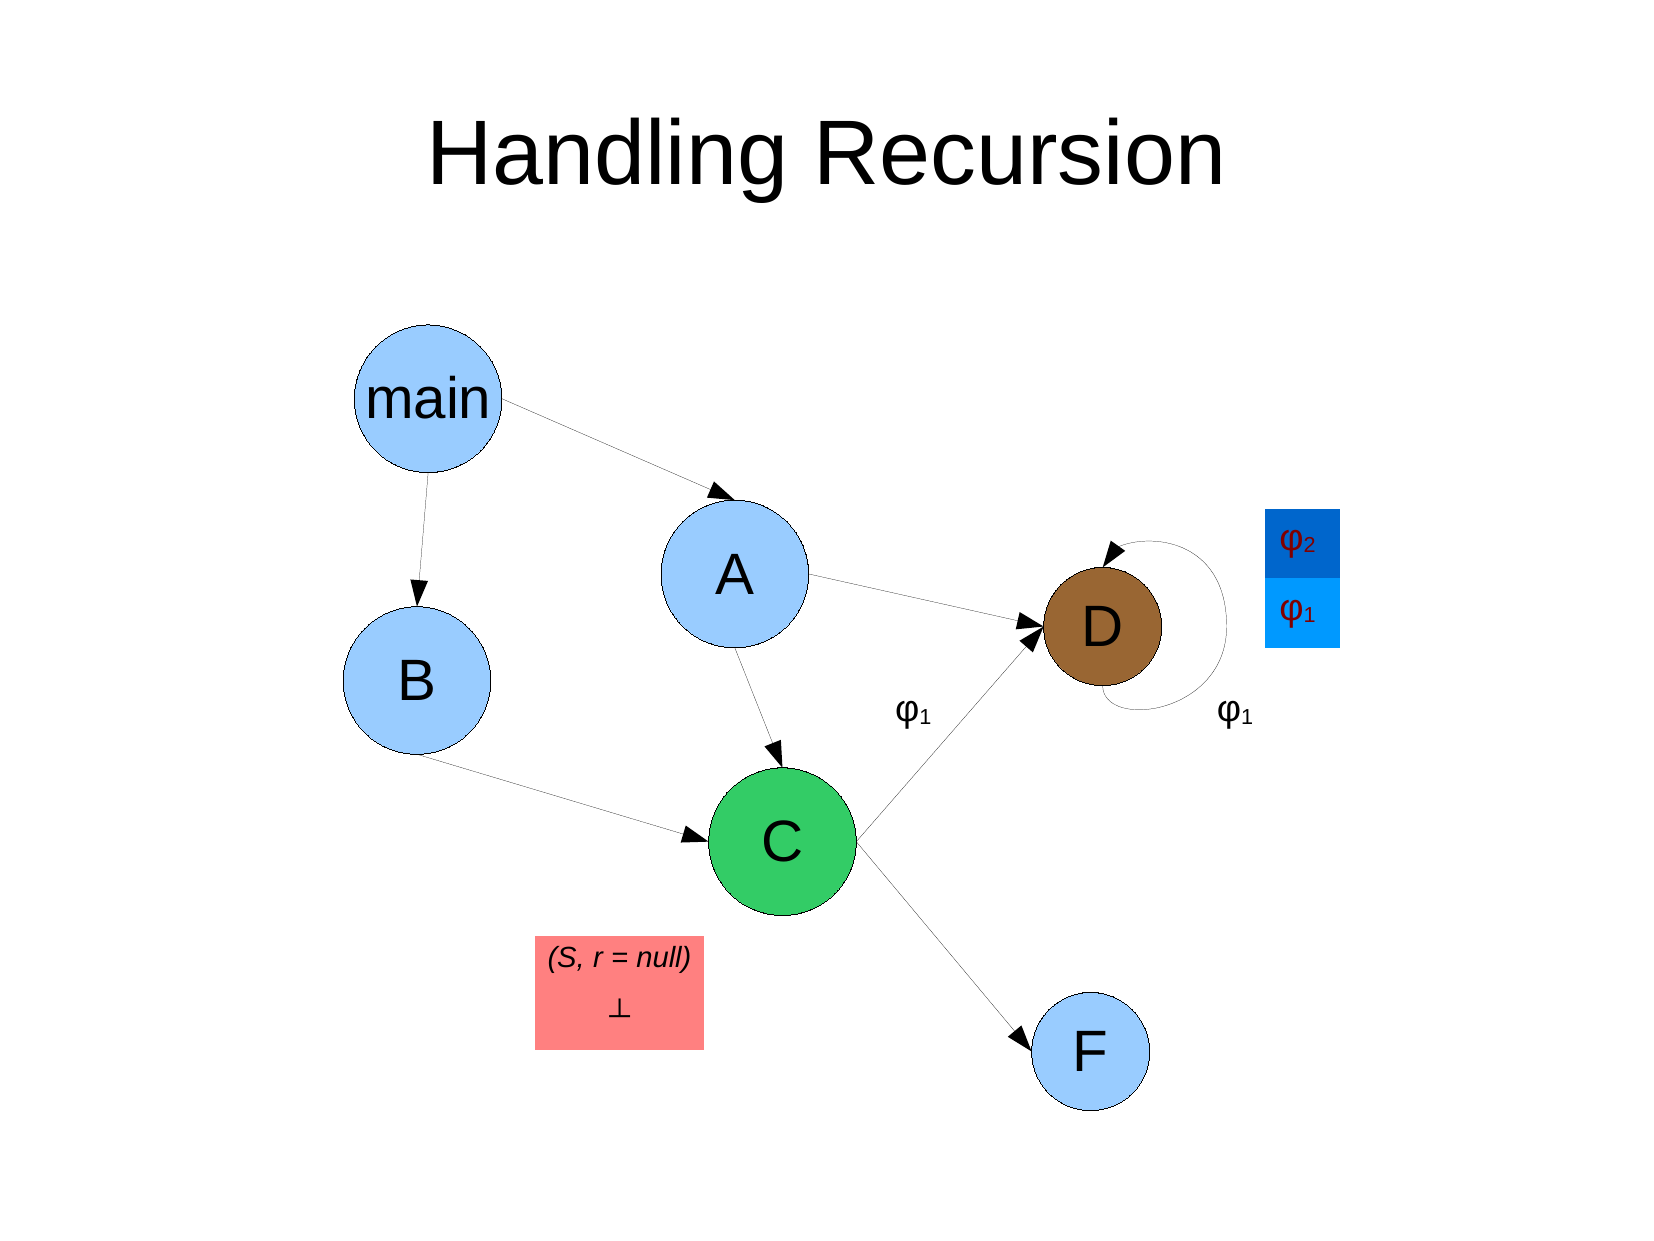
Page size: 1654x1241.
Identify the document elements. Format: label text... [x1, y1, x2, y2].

table_cell φ1 [1265, 578, 1340, 648]
text_box main [354, 324, 502, 473]
text_box F [1031, 992, 1150, 1111]
table_header φ2 [1265, 509, 1340, 578]
table_header (S, r = null) [535, 936, 704, 993]
text_box B [343, 606, 491, 755]
text_box A [661, 500, 809, 648]
text_box D [1043, 567, 1162, 686]
title Handling Recursion [82, 49, 1571, 257]
text_box φ1 [938, 739, 947, 750]
text_box φ1 [880, 680, 947, 750]
text_box C [708, 767, 857, 916]
text_box φ1 [1202, 680, 1268, 750]
table_cell ┴ [535, 993, 704, 1050]
